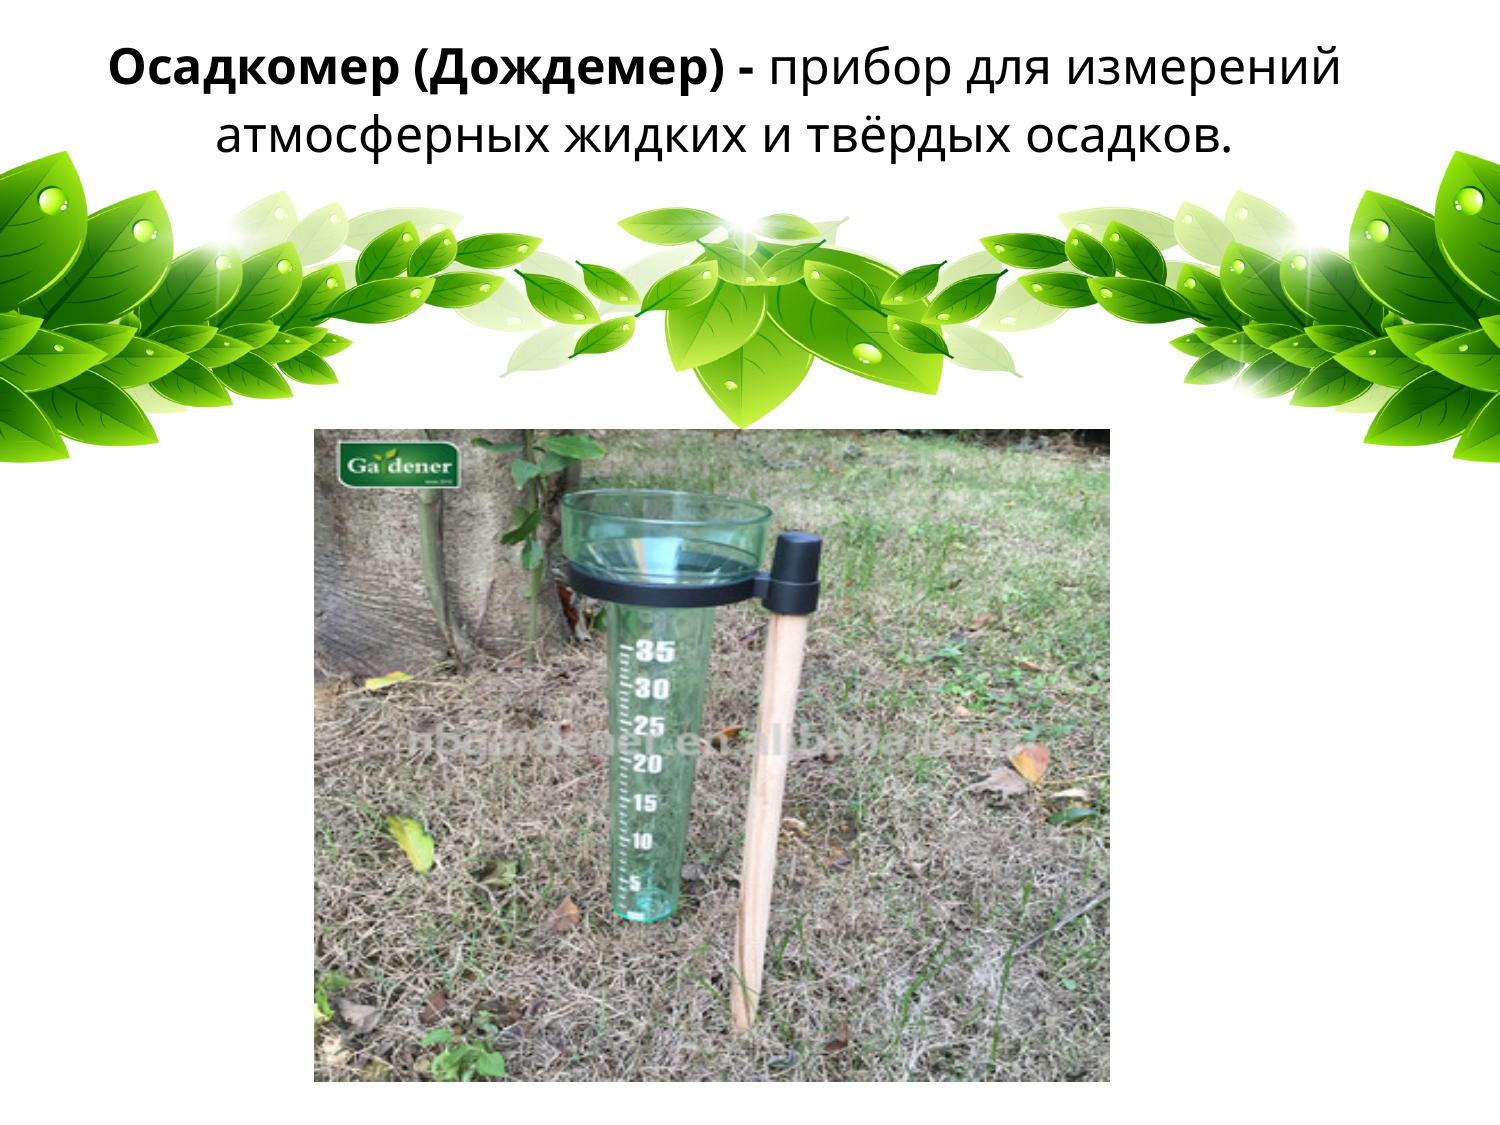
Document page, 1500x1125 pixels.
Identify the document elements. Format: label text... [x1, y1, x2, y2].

text_box Осадкомер (Дождемер) - прибор для измерений атмосферных жидких и твёрдых осадков. [70, 23, 1381, 176]
picture [314, 429, 1110, 1082]
